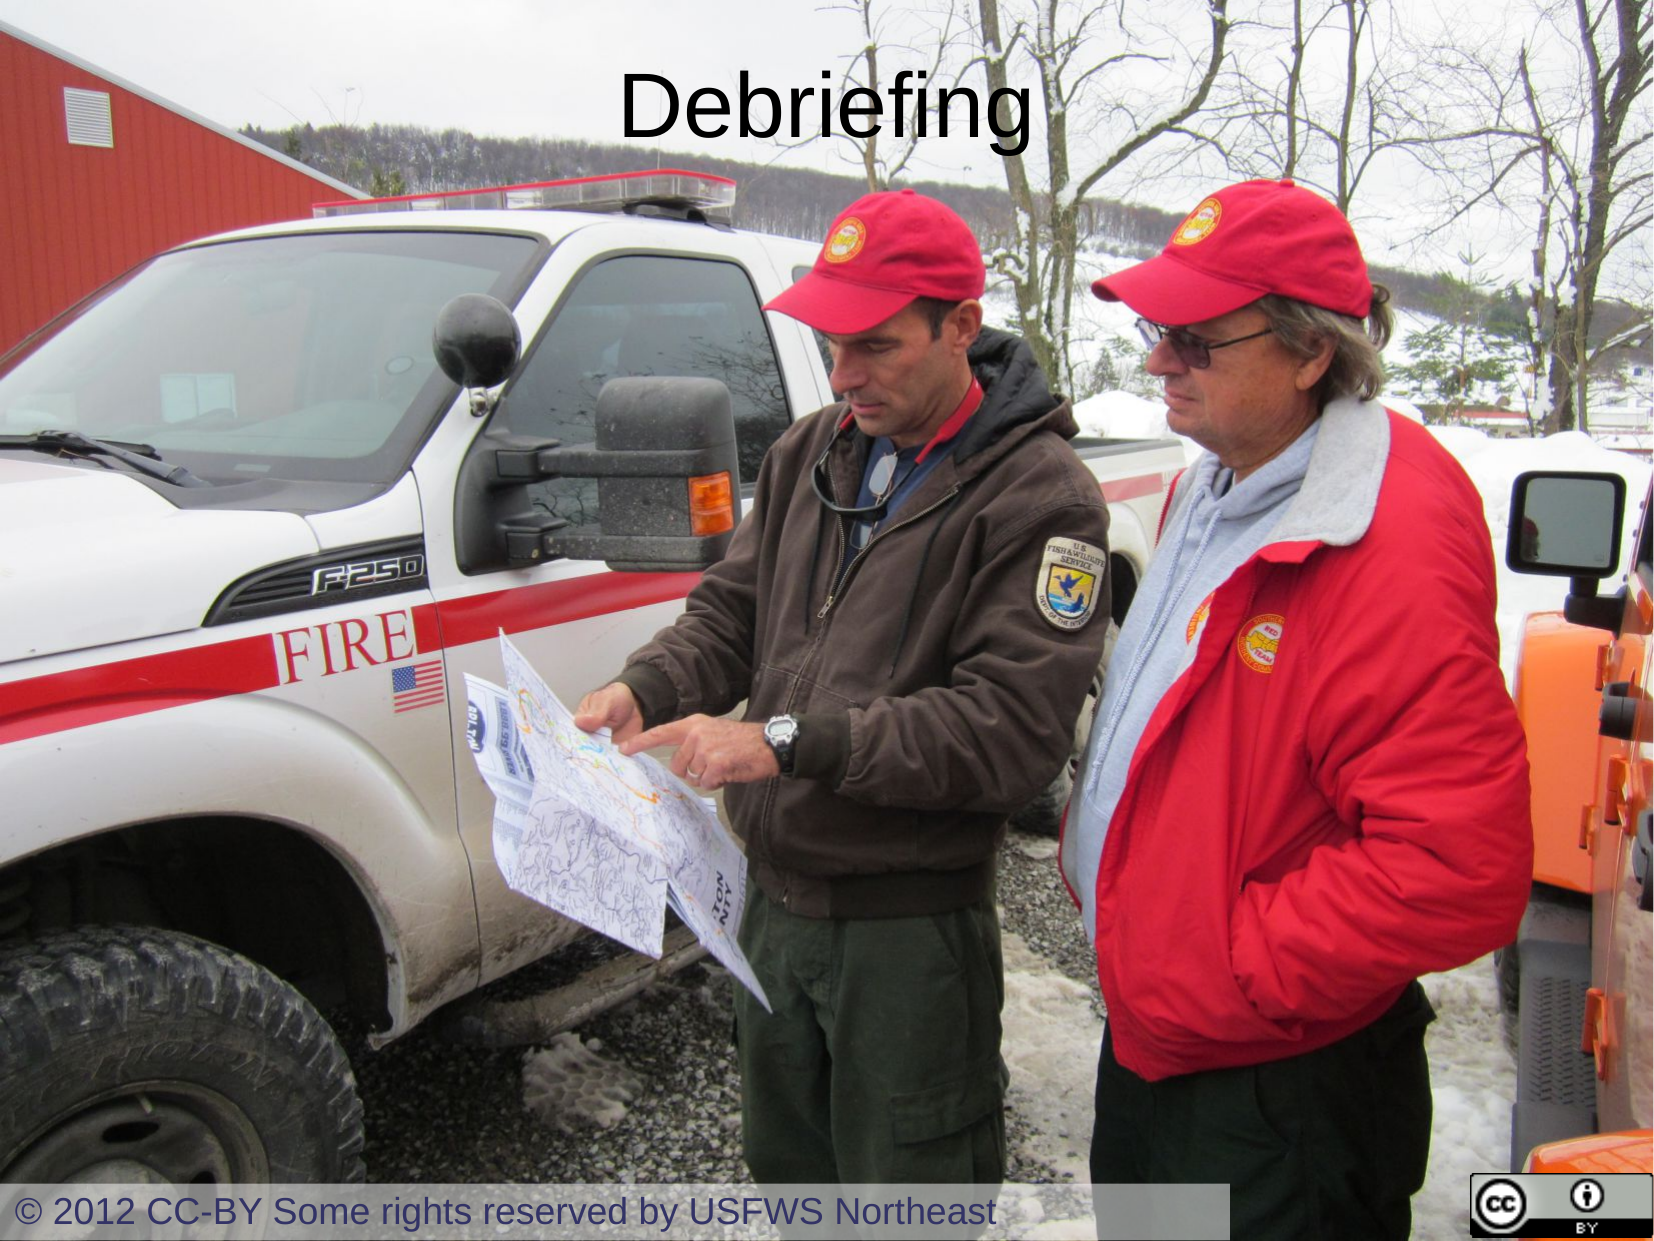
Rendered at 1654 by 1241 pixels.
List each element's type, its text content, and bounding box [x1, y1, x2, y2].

picture [0, 0, 1654, 1241]
text_box © 2012 CC-BY Some rights reserved by USFWS Northeast [0, 1183, 1230, 1241]
title Debriefing [82, 2, 1571, 210]
